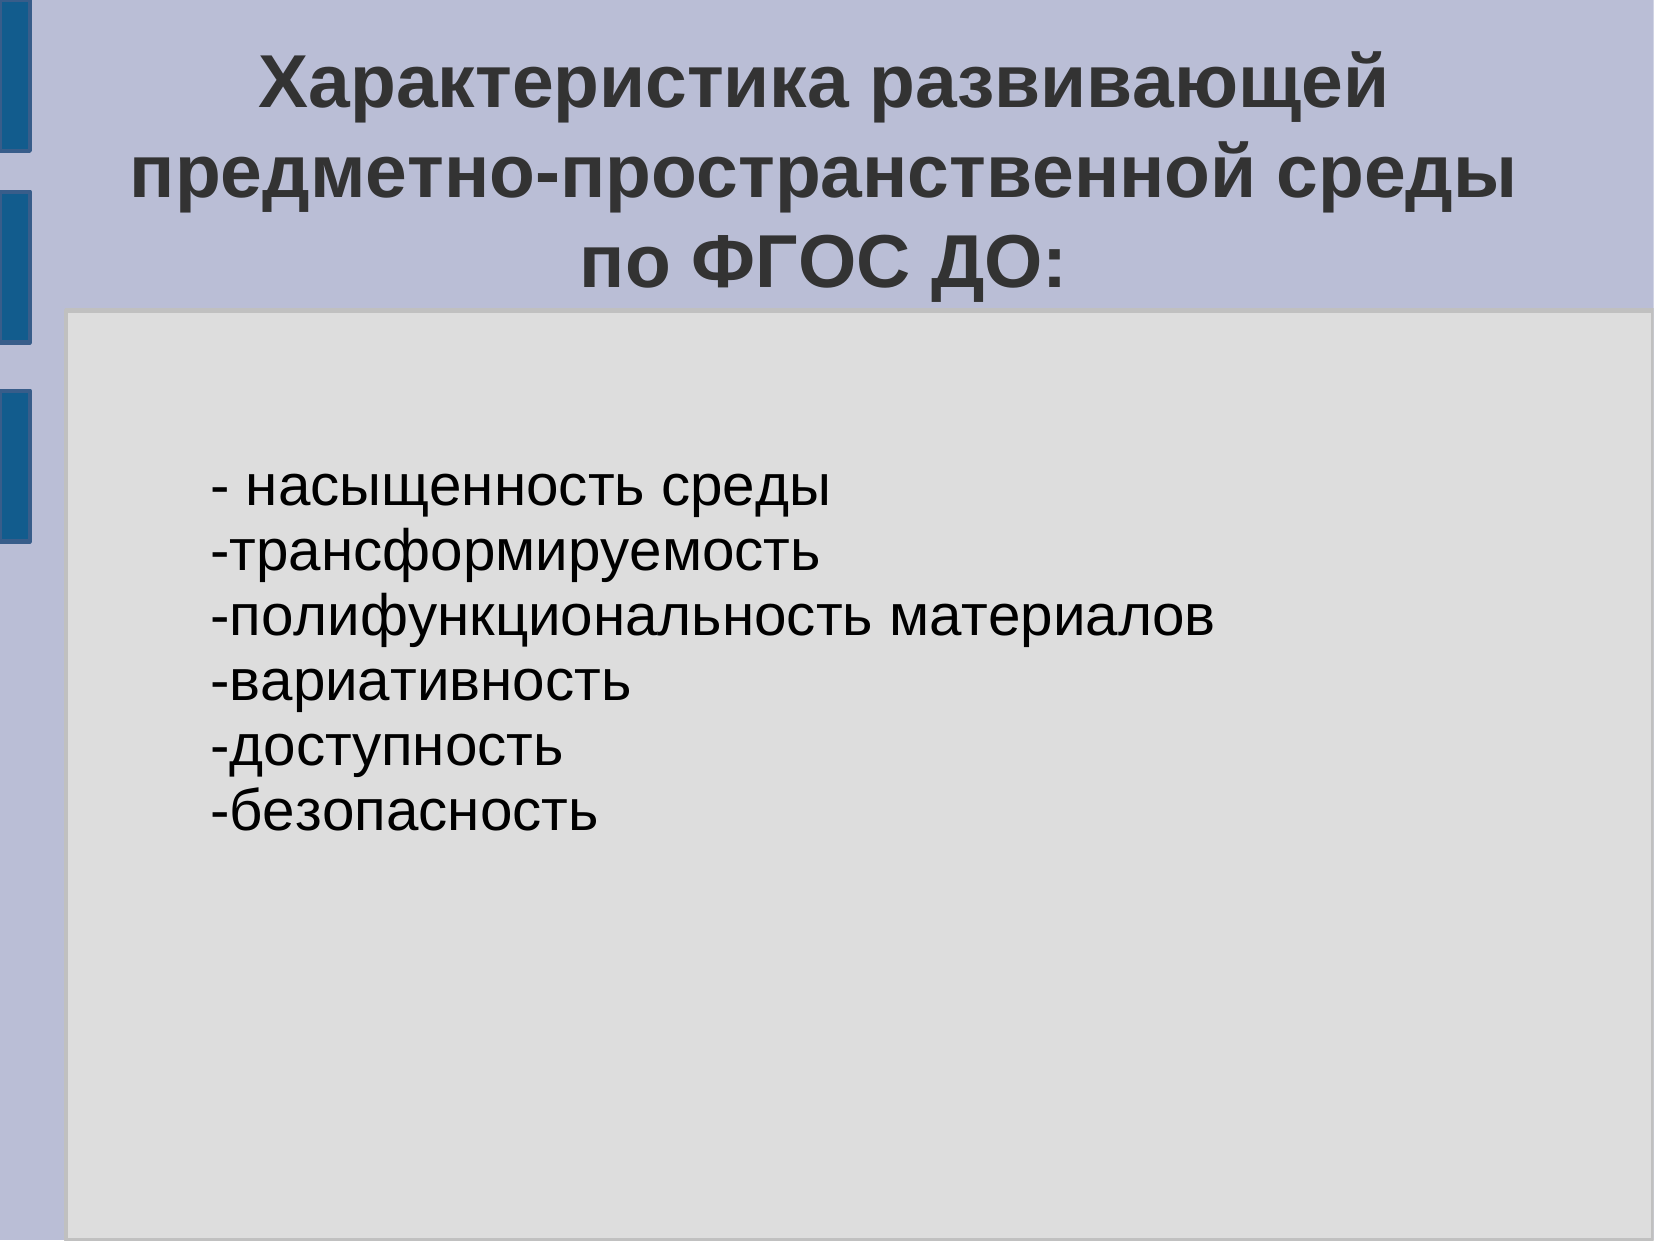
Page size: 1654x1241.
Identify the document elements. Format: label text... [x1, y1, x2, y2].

list - насыщенность среды -трансформируемость -полифункциональность материалов -вариативность -доступность -безопасность [121, 344, 1534, 1127]
title Характеристика развивающей предметно-пространственной среды по ФГОС ДО: [118, 41, 1531, 294]
